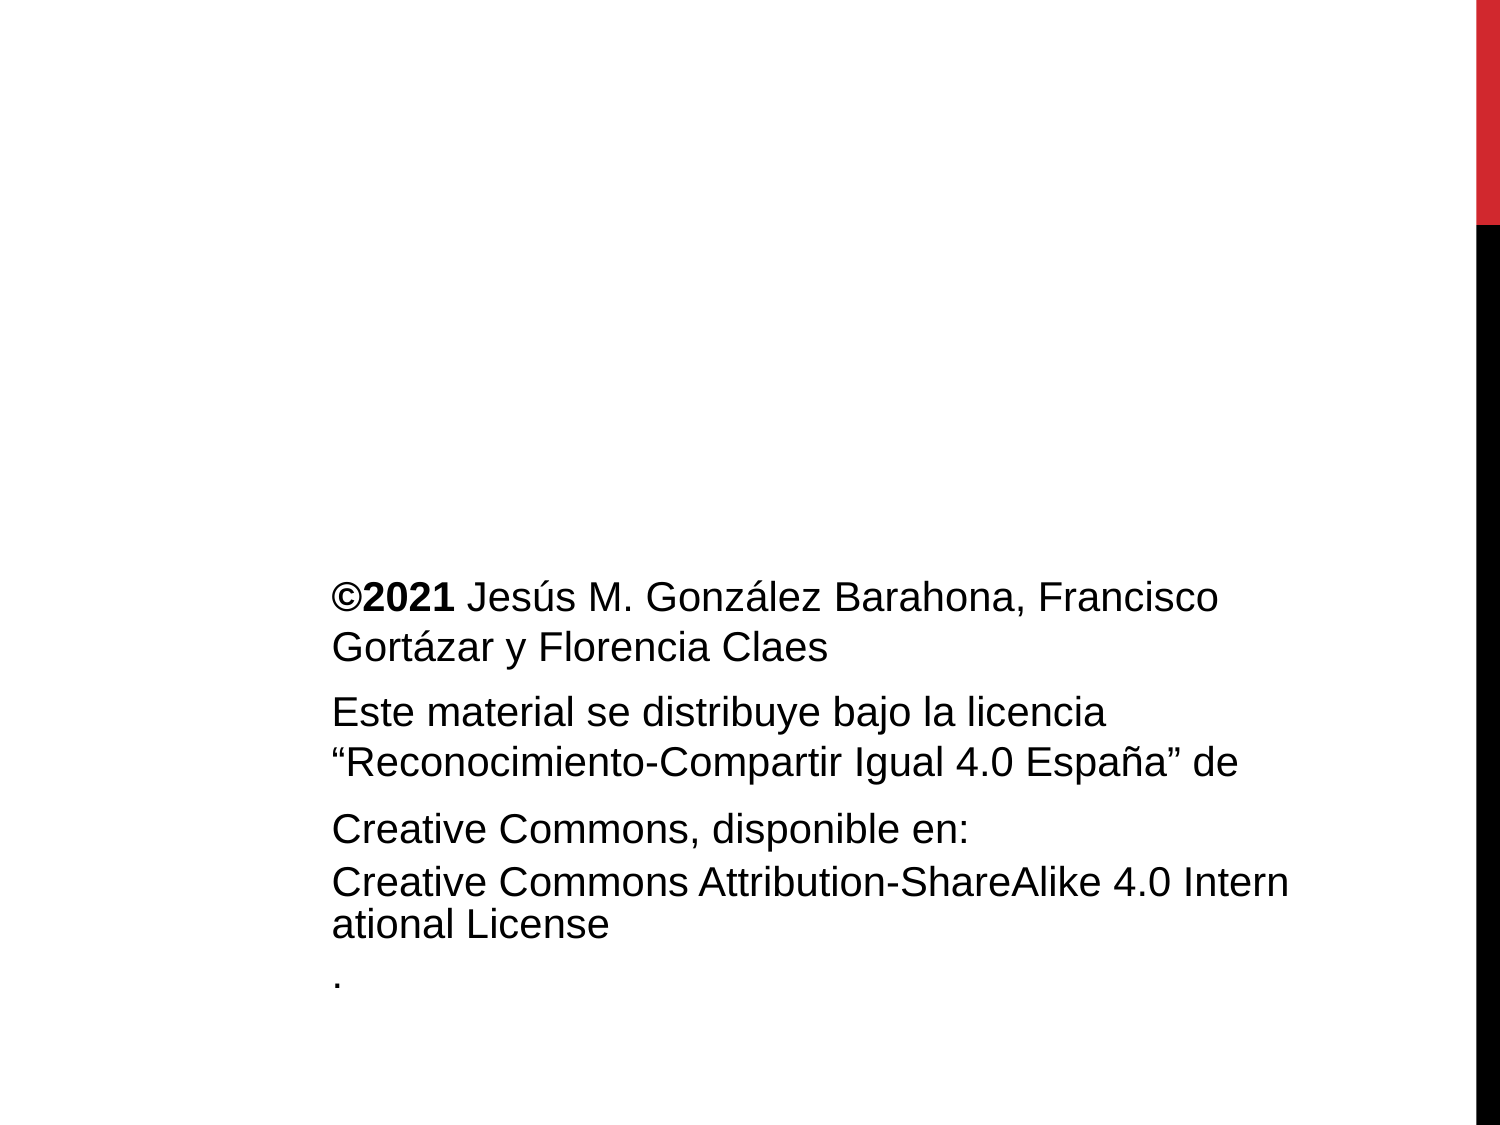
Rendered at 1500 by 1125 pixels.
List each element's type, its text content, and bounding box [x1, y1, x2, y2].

list ©2021 Jesús M. González Barahona, Francisco Gortázar y Florencia Claes Este material se distribuye bajo la licencia “Reconocimiento-Compartir Igual 4.0 España” de Creative Commons, disponible en: Creative Commons Attribution-ShareAlike 4.0 International License. [316, 562, 1325, 1005]
